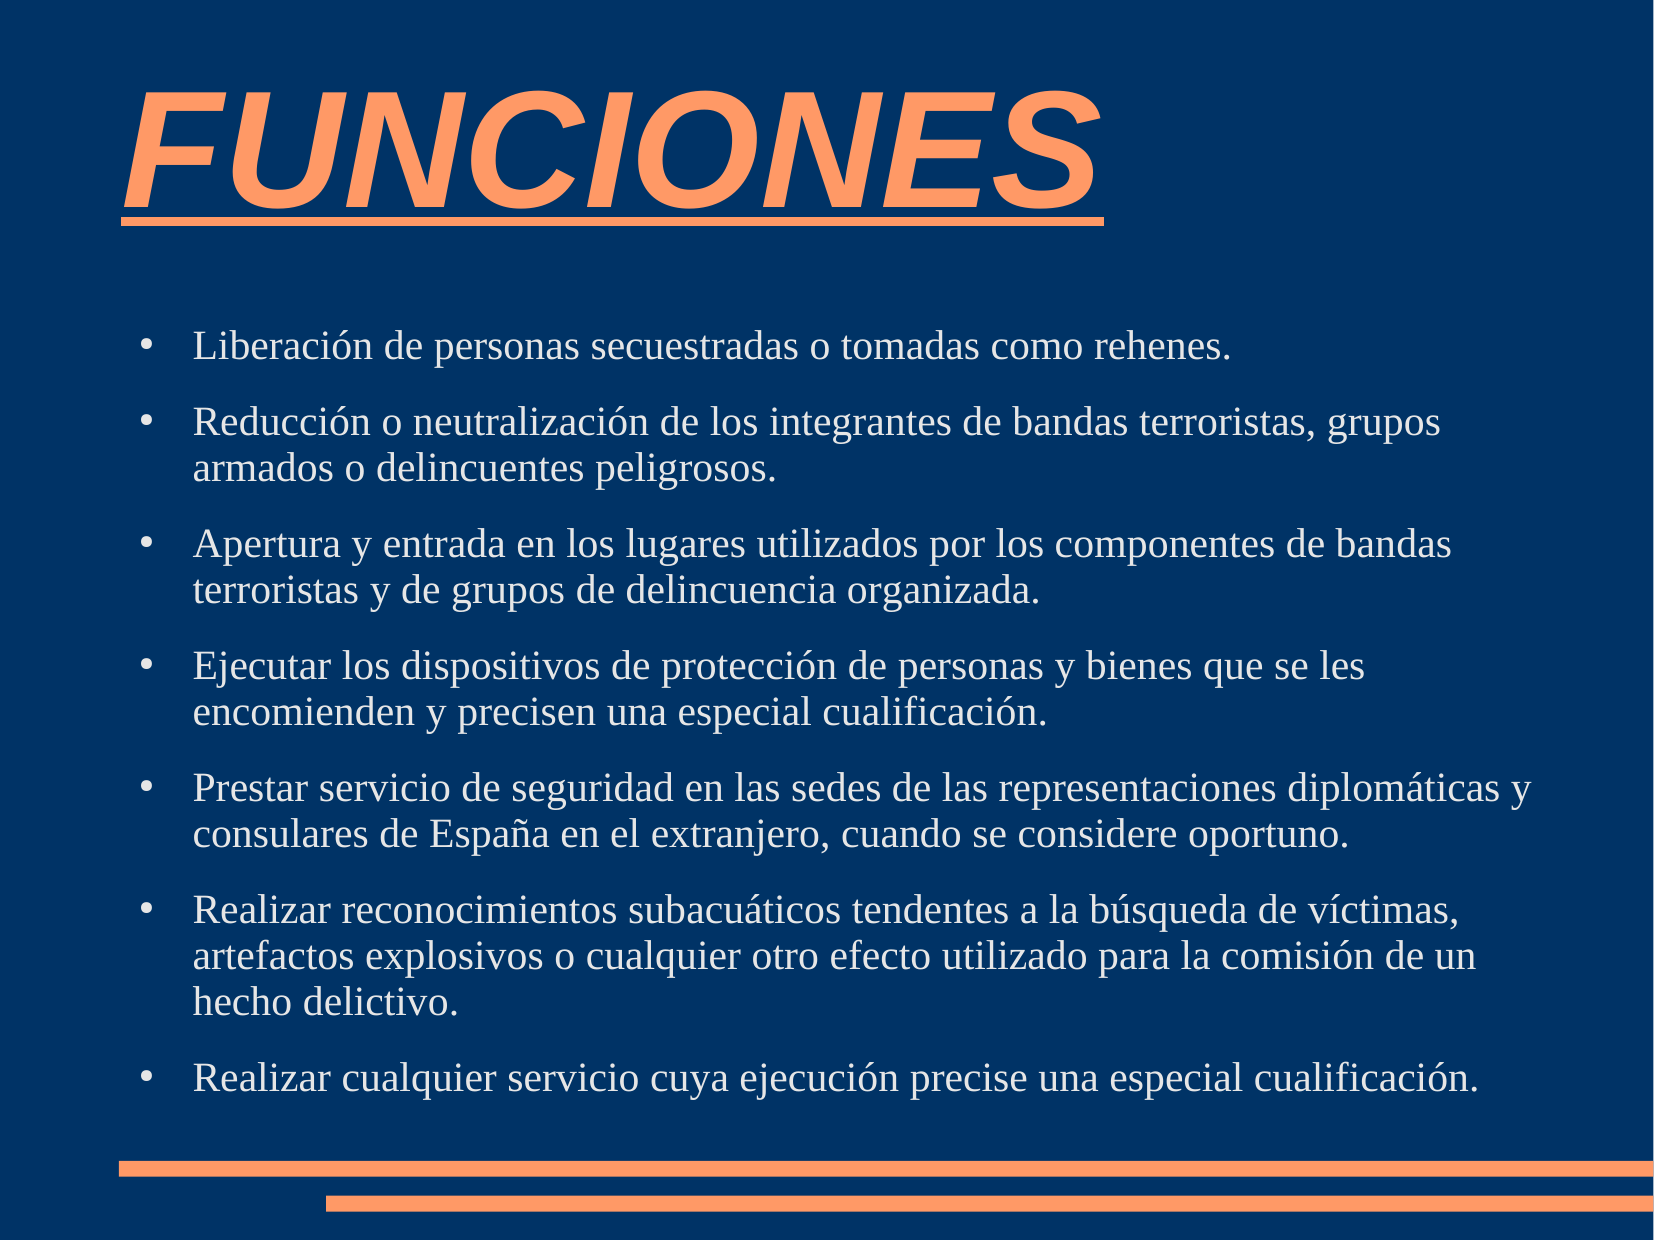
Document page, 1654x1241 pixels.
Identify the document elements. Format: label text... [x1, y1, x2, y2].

list Liberación de personas secuestradas o tomadas como rehenes. Reducción o neutralización de los integrantes de bandas terroristas, grupos armados o delincuentes peligrosos. Apertura y entrada en los lugares utilizados por los componentes de bandas terroristas y de grupos de delincuencia organizada. Ejecutar los dispositivos de protección de personas y bienes que se les encomienden y precisen una especial cualificación. Prestar servicio de seguridad en las sedes de las representaciones diplomáticas y consulares de España en el extranjero, cuando se considere oportuno. Realizar reconocimientos subacuáticos tendentes a la búsqueda de víctimas, artefactos explosivos o cualquier otro efecto utilizado para la comisión de un hecho delictivo. Realizar cualquier servicio cuya ejecución precise una especial cualificación. [121, 322, 1561, 1132]
title FUNCIONES [121, 46, 1534, 254]
